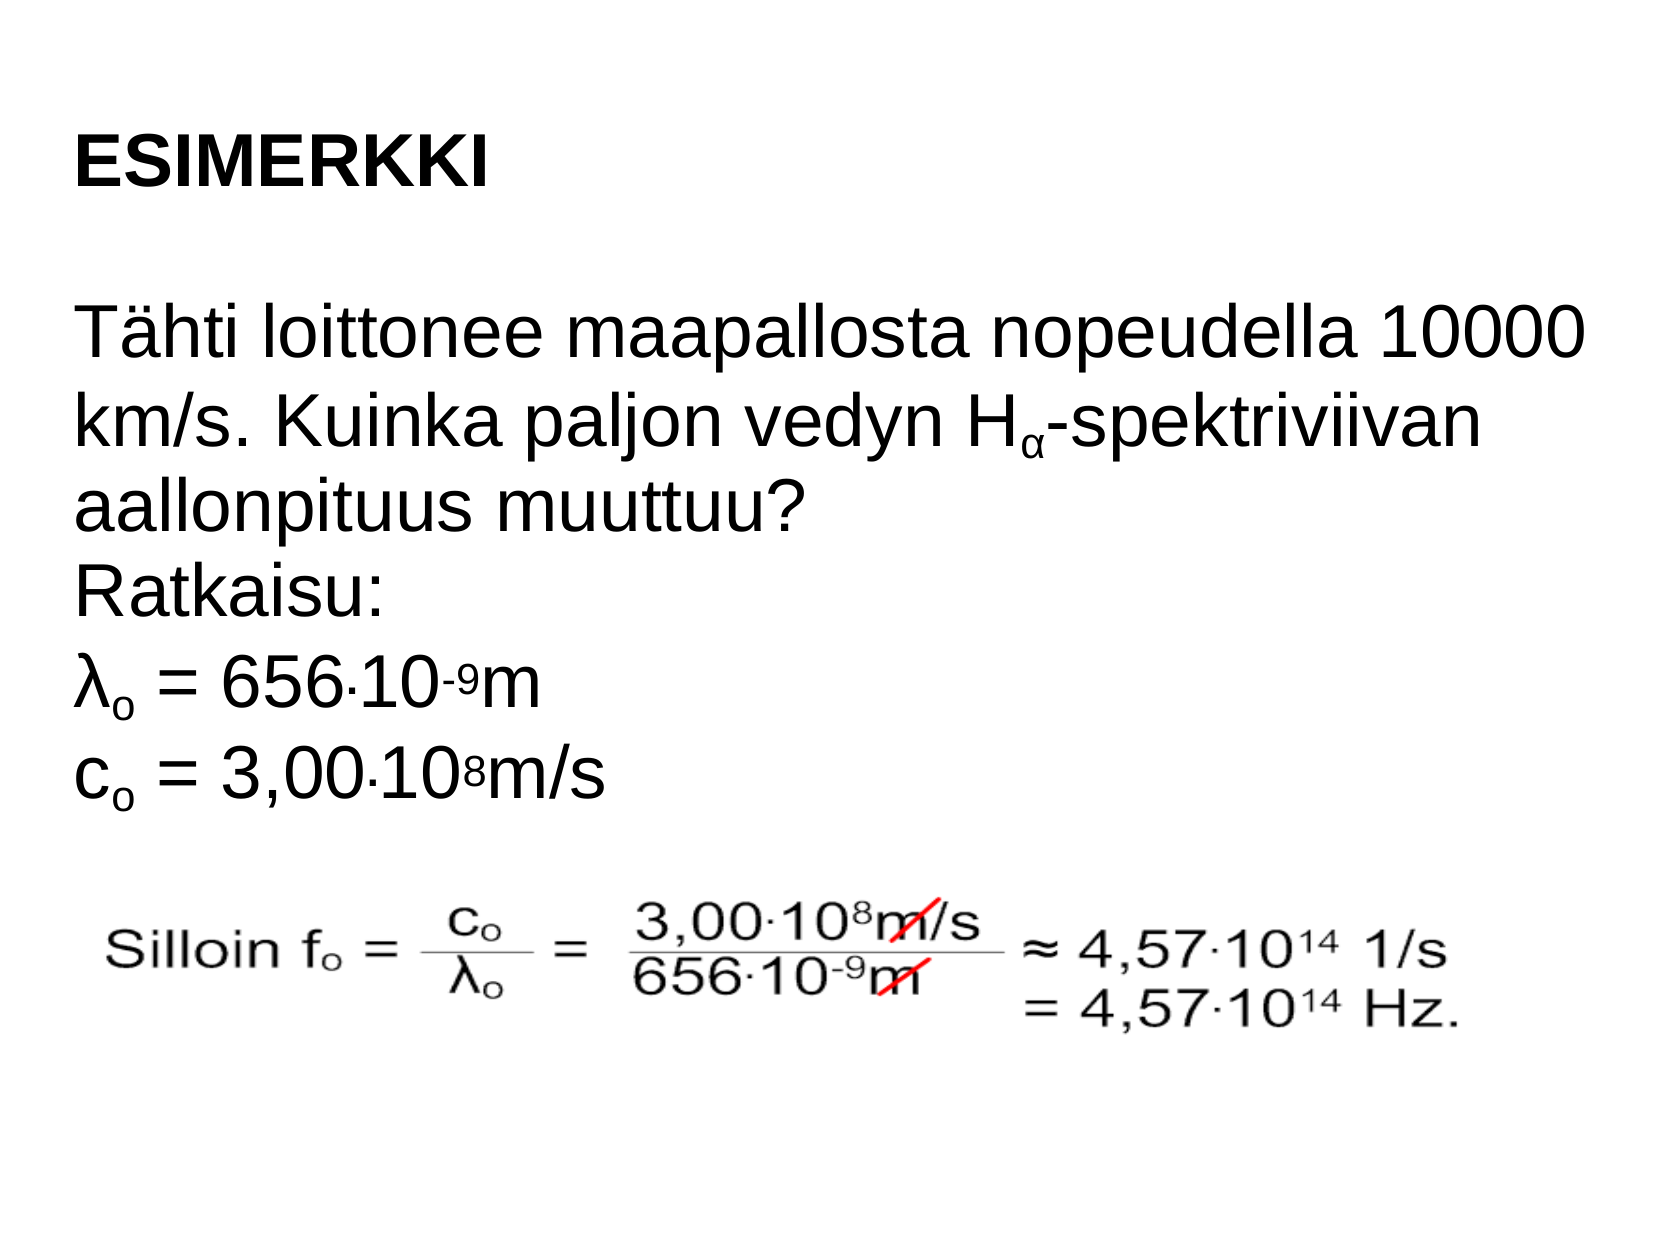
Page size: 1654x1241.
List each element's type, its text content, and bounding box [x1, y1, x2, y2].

text_box ESIMERKKI Tähti loittonee maapallosta nopeudella 10000 km/s. Kuinka paljon vedyn Hα-spektriviivan aallonpituus muuttuu? Ratkaisu: λo = 656.10-9m co = 3,00.108m/s [59, 106, 1625, 650]
picture [47, 827, 1519, 1075]
